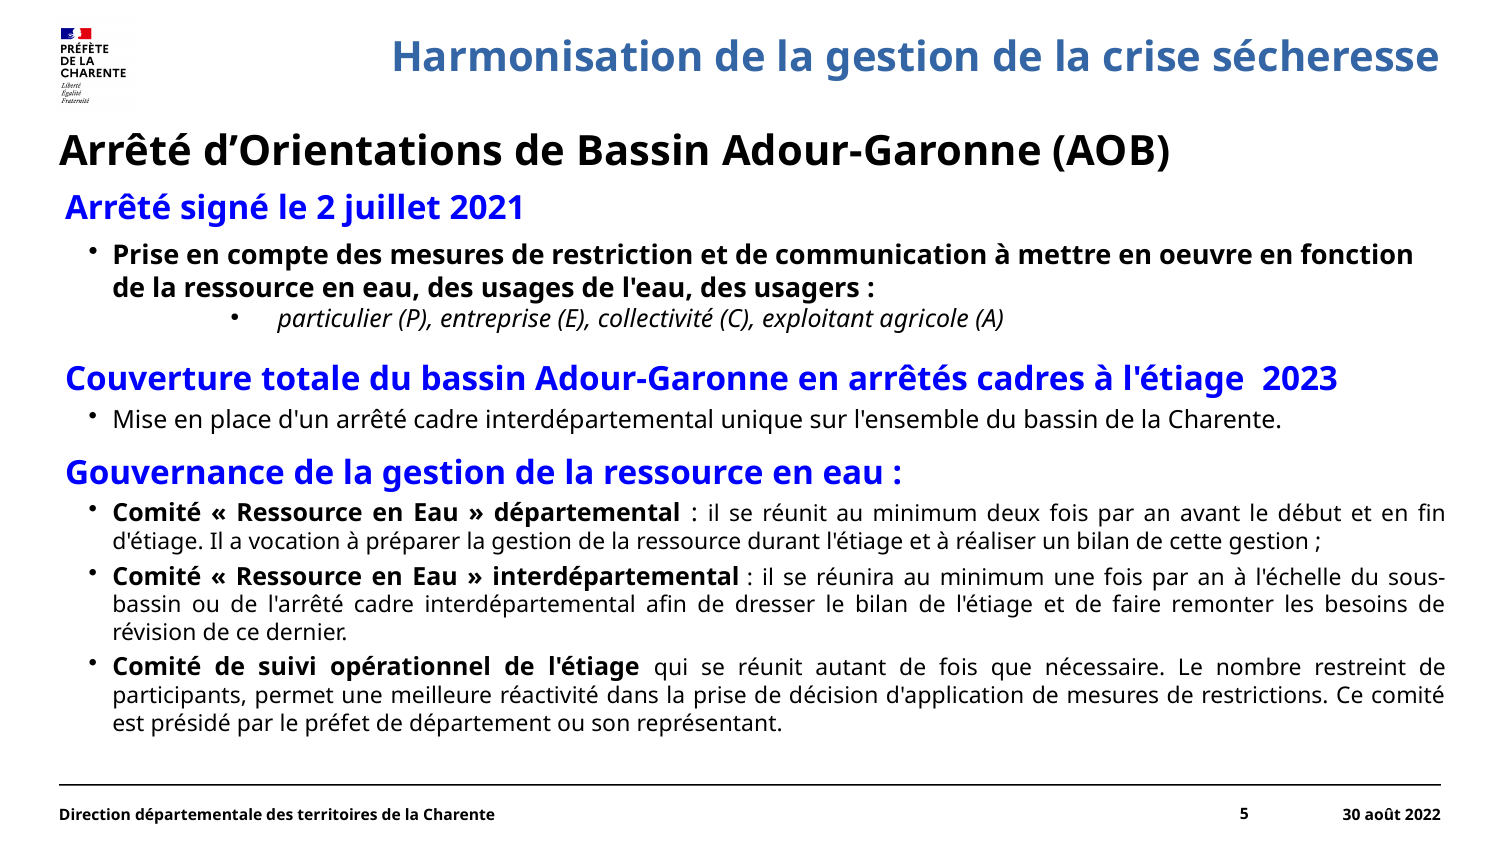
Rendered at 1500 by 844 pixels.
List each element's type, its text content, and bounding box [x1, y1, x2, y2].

text_box 30 août 2022 [1249, 784, 1442, 844]
footer Direction départementale des territoires de la Charente [59, 784, 1027, 844]
picture [50, 17, 136, 114]
list Arrêté signé le 2 juillet 2021 Prise en compte des mesures de restriction et de communication à mettre en oeuvre en fonction de la ressource en eau, des usages de l'eau, des usagers : particulier (P), entreprise (E), collectivité (C), exploitant agricole (A) [59, 170, 1453, 342]
list Harmonisation de la gestion de la crise sécheresse [224, 29, 1441, 89]
title Arrêté d’Orientations de Bassin Adour-Garonne (AOB) [59, 129, 1441, 170]
slide_number <numéro> [1027, 784, 1249, 844]
list Couverture totale du bassin Adour-Garonne en arrêtés cadres à l'étiage 2023 Mise en place d'un arrêté cadre interdépartemental unique sur l'ensemble du bassin de la Charente. Gouvernance de la gestion de la ressource en eau : Comité « Ressource en Eau » départemental : il se réunit au minimum deux fois par an avant le début et en fin d'étiage. Il a vocation à préparer la gestion de la ressource durant l'étiage et à réaliser un bilan de cette gestion ; Comité « Ressource en Eau » interdépartemental : il se réunira au minimum une fois par an à l'échelle du sous-bassin ou de l'arrêté cadre interdépartemental afin de dresser le bilan de l'étiage et de faire remonter les besoins de révision de ce dernier. Comité de suivi opérationnel de l'étiage qui se réunit autant de fois que nécessaire. Le nombre restreint de participants, permet une meilleure réactivité dans la prise de décision d'application de mesures de restrictions. Ce comité est présidé par le préfet de département ou son représentant. [59, 342, 1453, 709]
